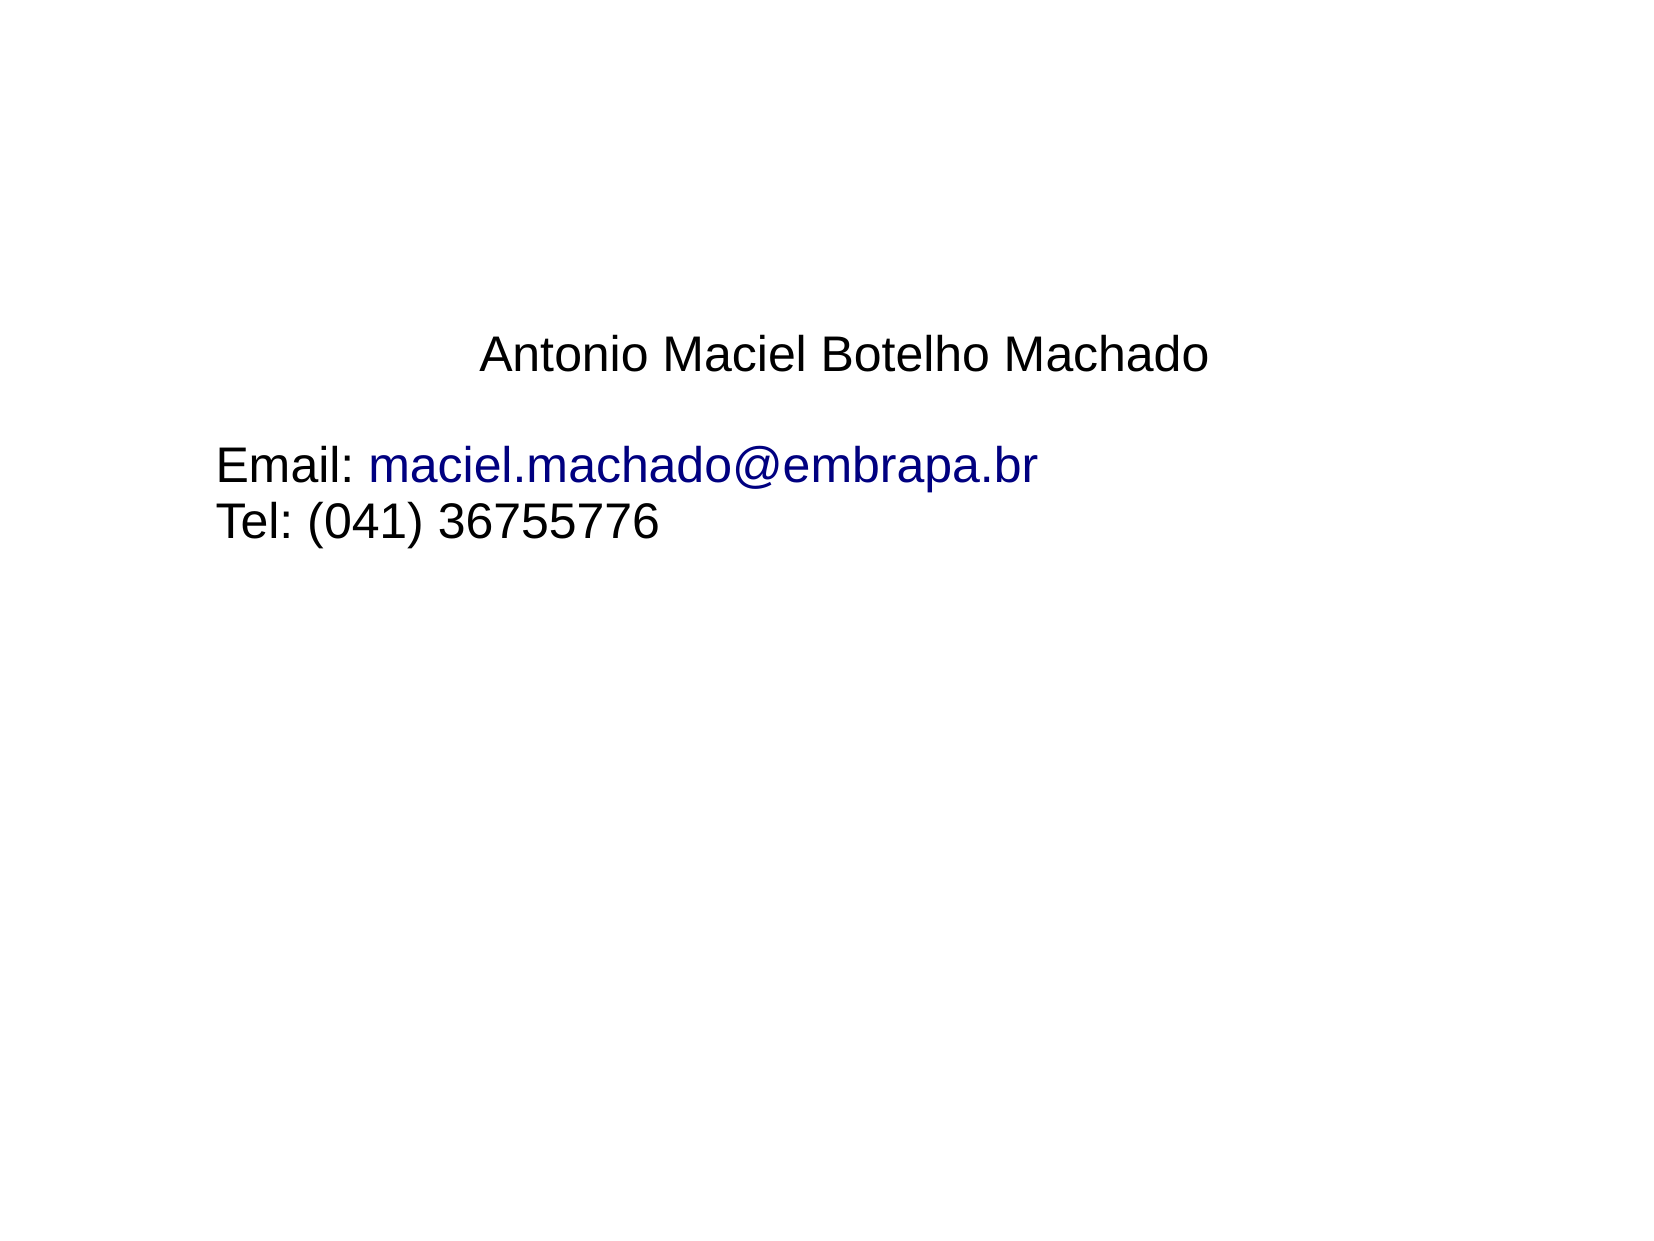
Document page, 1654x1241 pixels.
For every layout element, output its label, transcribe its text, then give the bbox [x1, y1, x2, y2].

text_box Antonio Maciel Botelho Machado Email: maciel.machado@embrapa.br Tel: (041) 36755776 [200, 318, 1489, 557]
